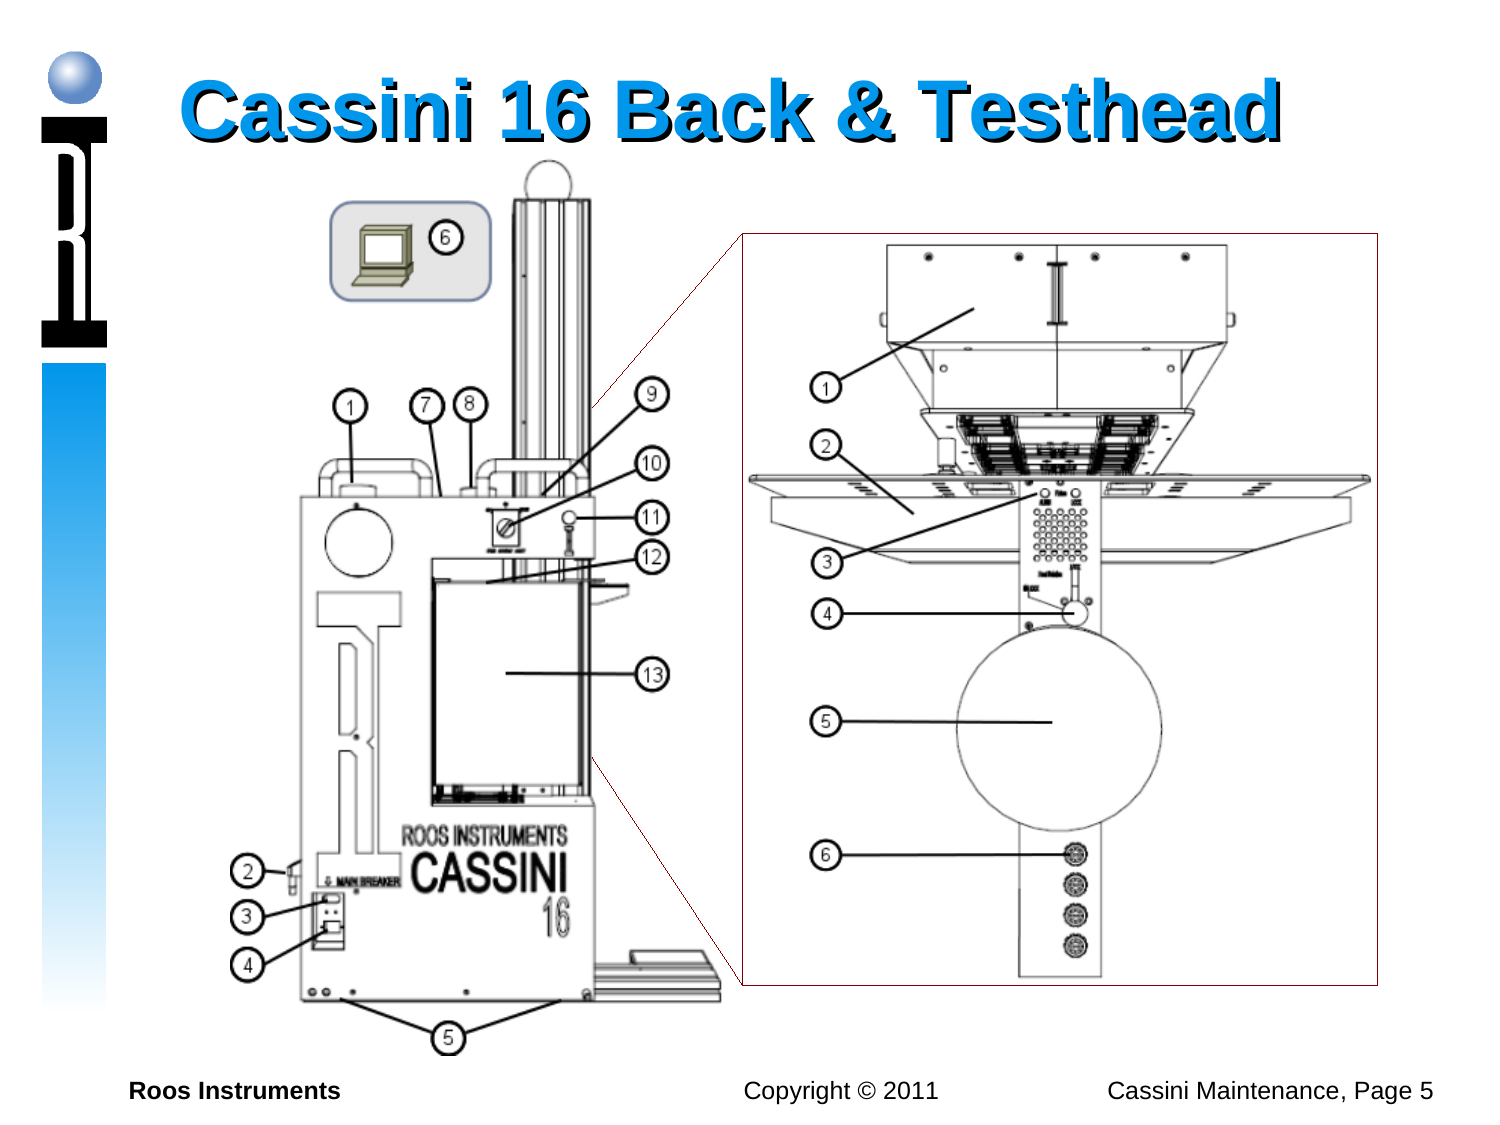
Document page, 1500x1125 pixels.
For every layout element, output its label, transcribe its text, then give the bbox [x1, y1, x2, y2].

title Cassini 16 Back & Testhead [178, 47, 1426, 157]
picture [230, 156, 732, 1056]
picture [745, 242, 1376, 980]
